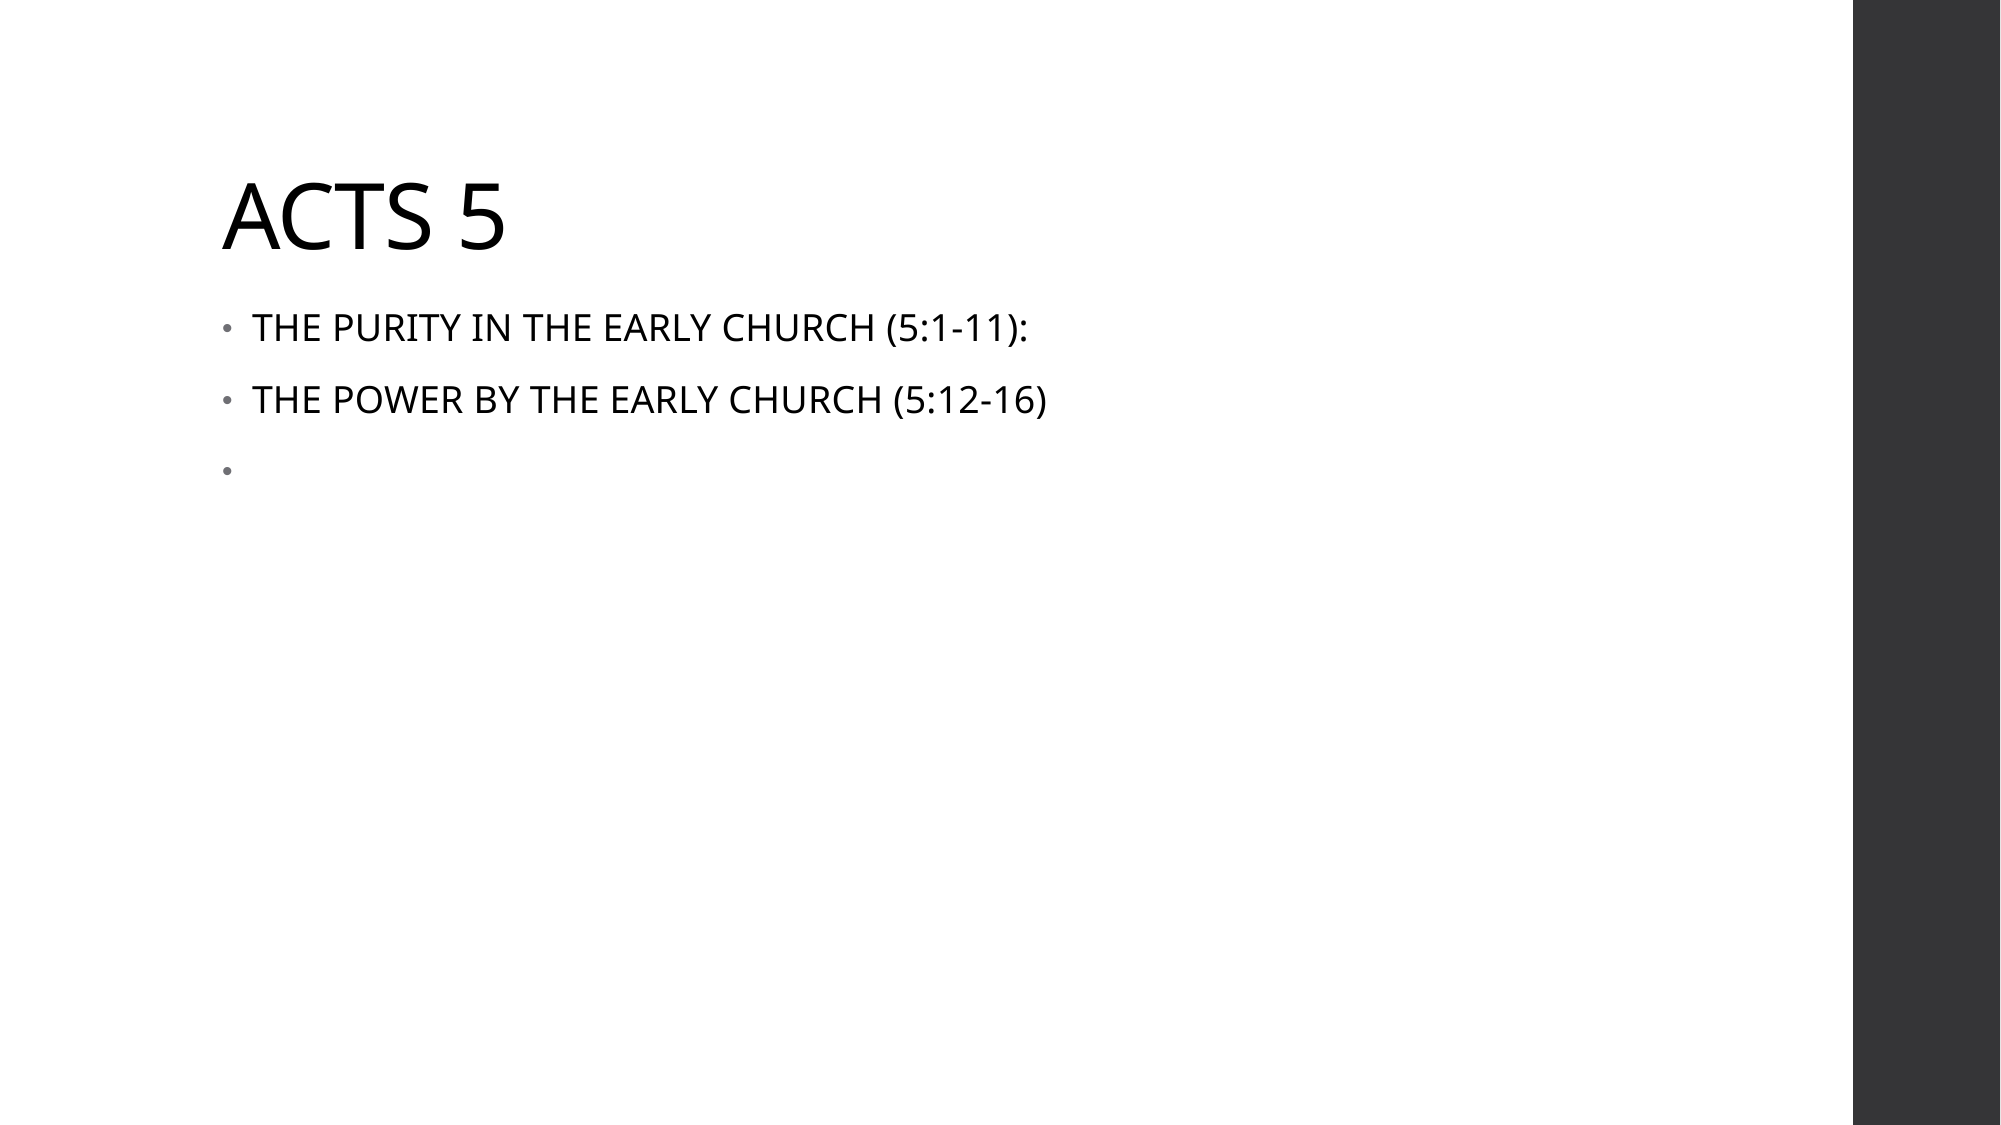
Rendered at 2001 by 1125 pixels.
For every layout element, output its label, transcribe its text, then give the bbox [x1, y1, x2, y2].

title ACTS 5 [206, 60, 1797, 278]
list THE PURITY IN THE EARLY CHURCH (5:1-11): THE POWER BY THE EARLY CHURCH (5:12-16) [206, 299, 1617, 1014]
